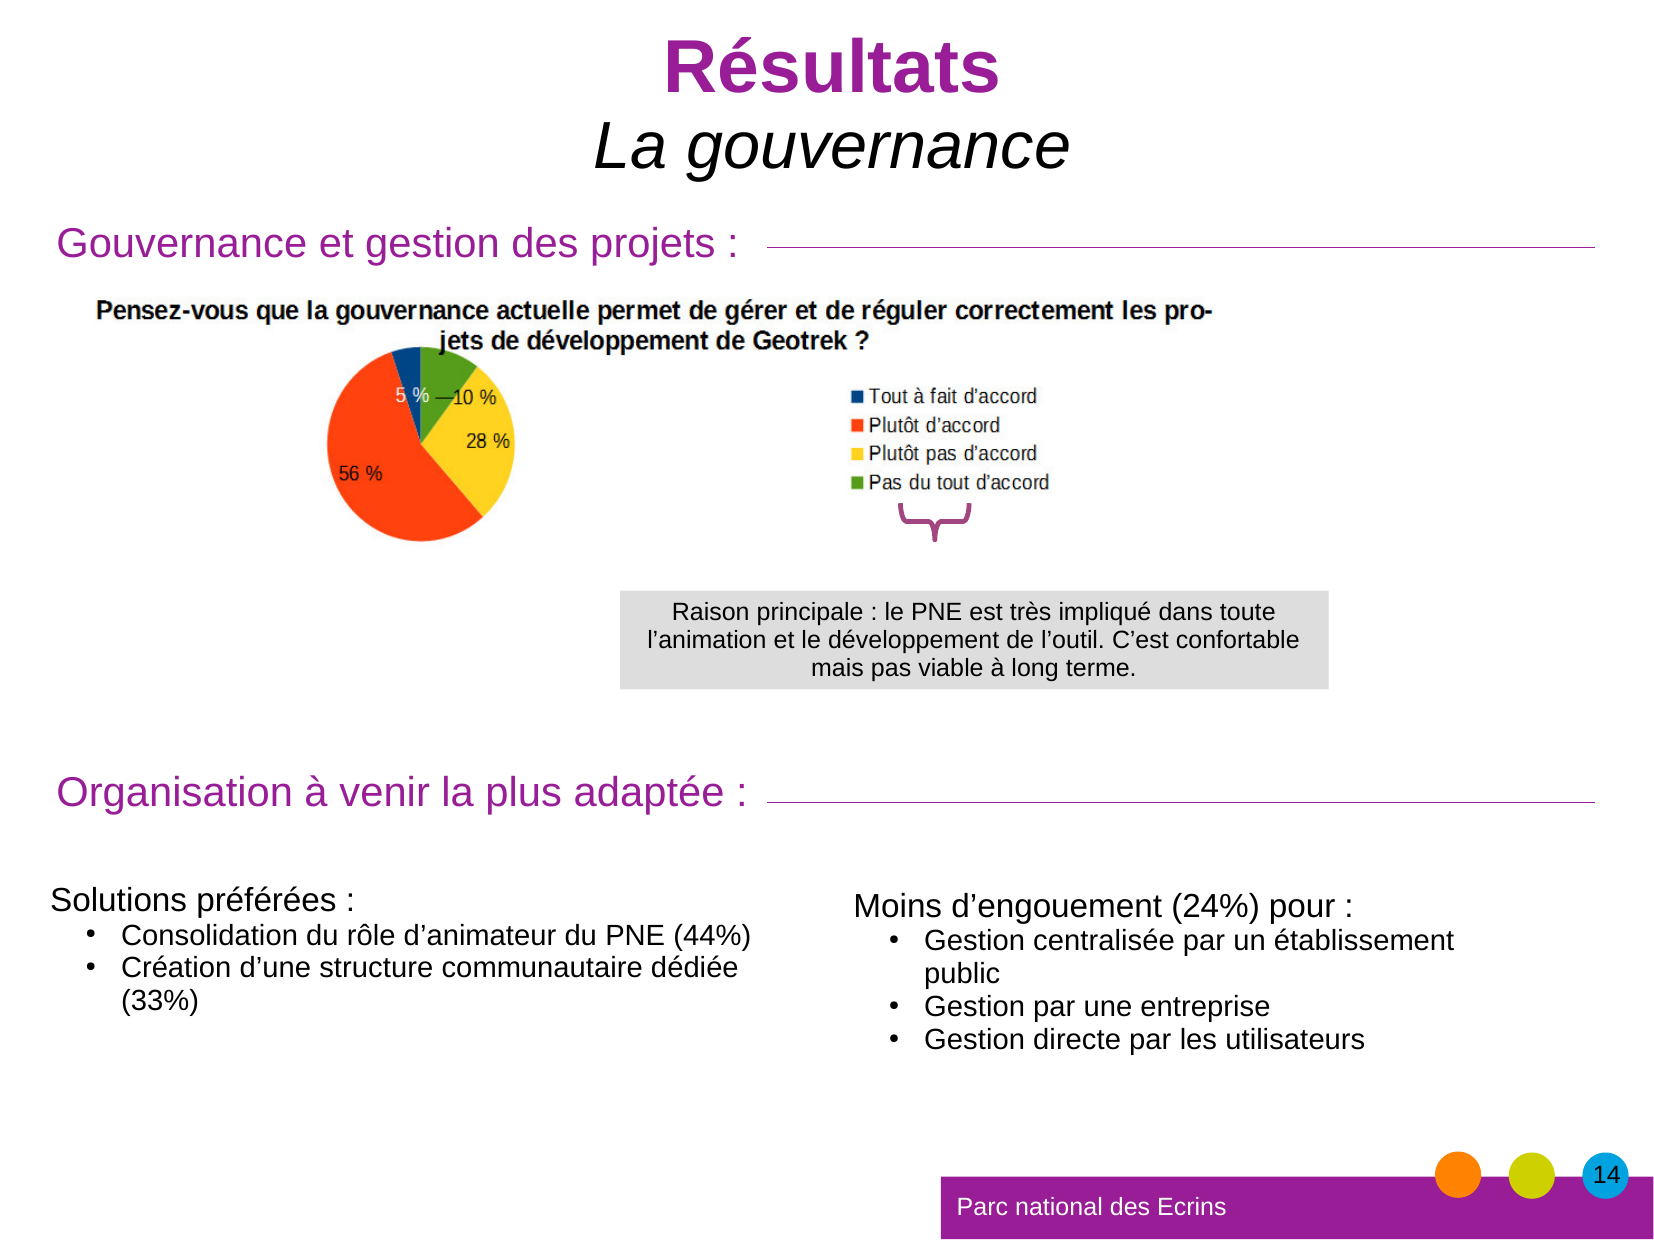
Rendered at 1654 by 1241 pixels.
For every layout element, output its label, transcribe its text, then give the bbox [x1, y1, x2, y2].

text_box Organisation à venir la plus adaptée : [41, 761, 898, 824]
text_box Raison principale : le PNE est très impliqué dans toute l’animation et le développement de l’outil. C’est confortable mais pas viable à long terme. [620, 590, 1329, 690]
text_box Gouvernance et gestion des projets : [41, 212, 898, 274]
title Résultats La gouvernance [88, 23, 1577, 183]
text_box Moins d’engouement (24%) pour : Gestion centralisée par un établissement public Gestion par une entreprise Gestion directe par les utilisateurs [838, 879, 1548, 1063]
picture [59, 279, 1230, 562]
text_box Solutions préférées : Consolidation du rôle d’animateur du PNE (44%) Création d’une structure communautaire dédiée (33%) [35, 874, 768, 1189]
